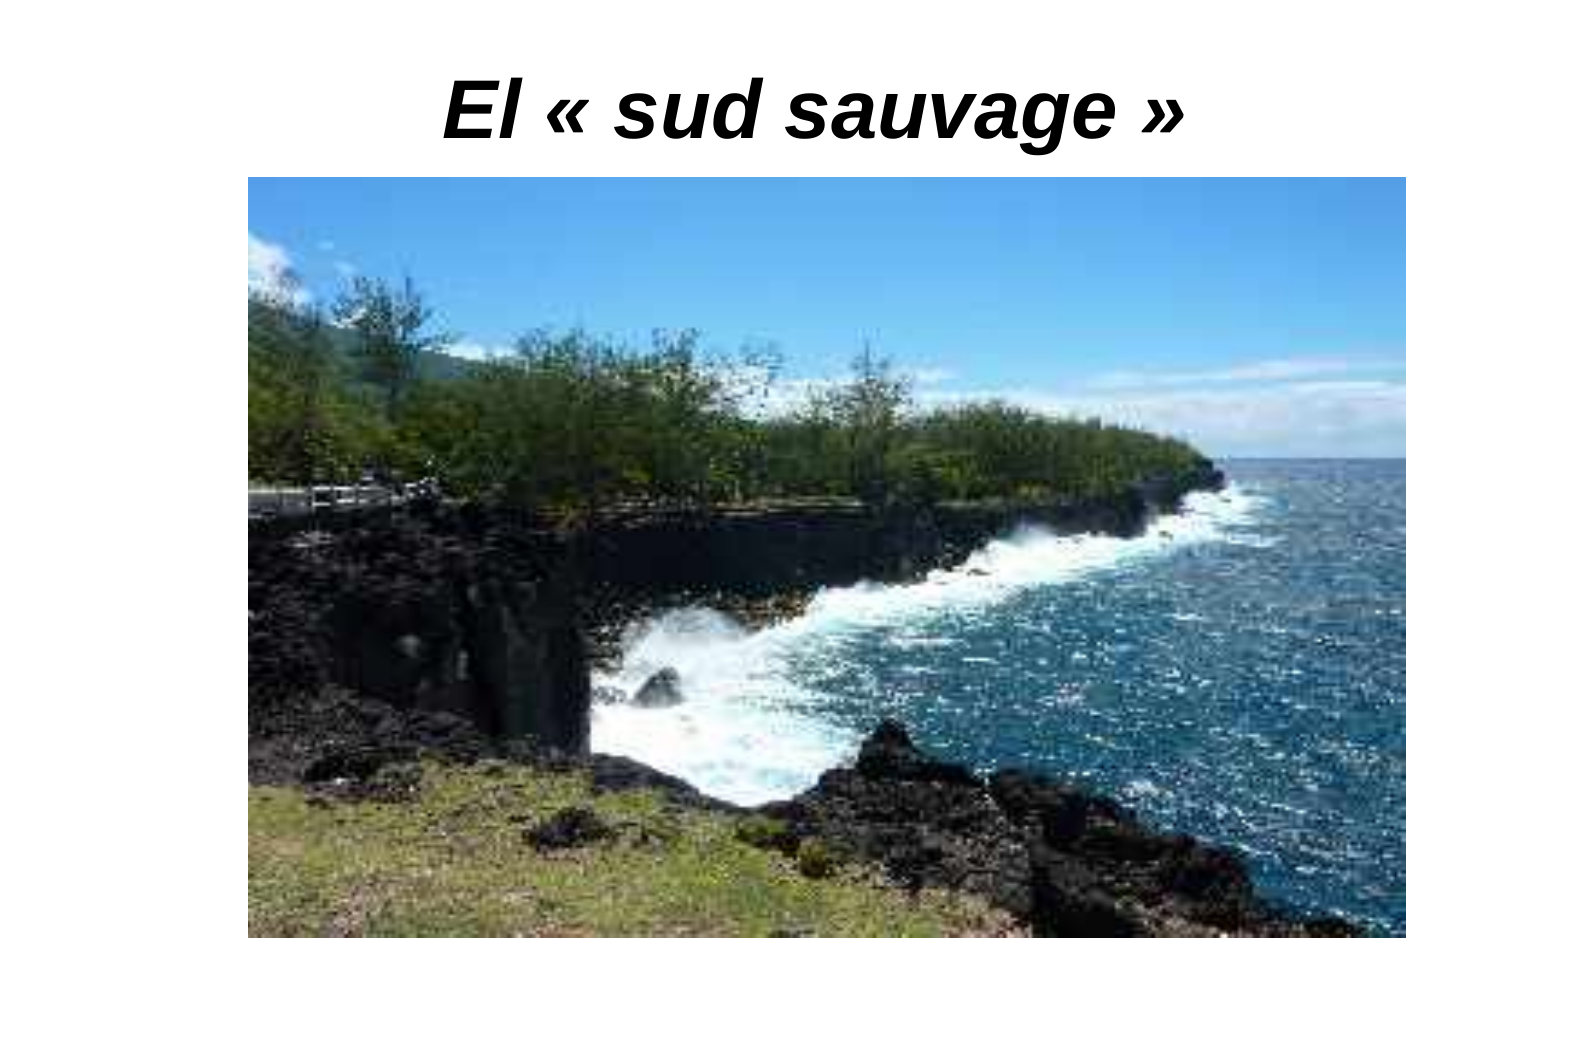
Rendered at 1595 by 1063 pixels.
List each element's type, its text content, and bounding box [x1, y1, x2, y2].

picture [248, 177, 1406, 938]
text_box El « sud sauvage » [354, 53, 1276, 166]
